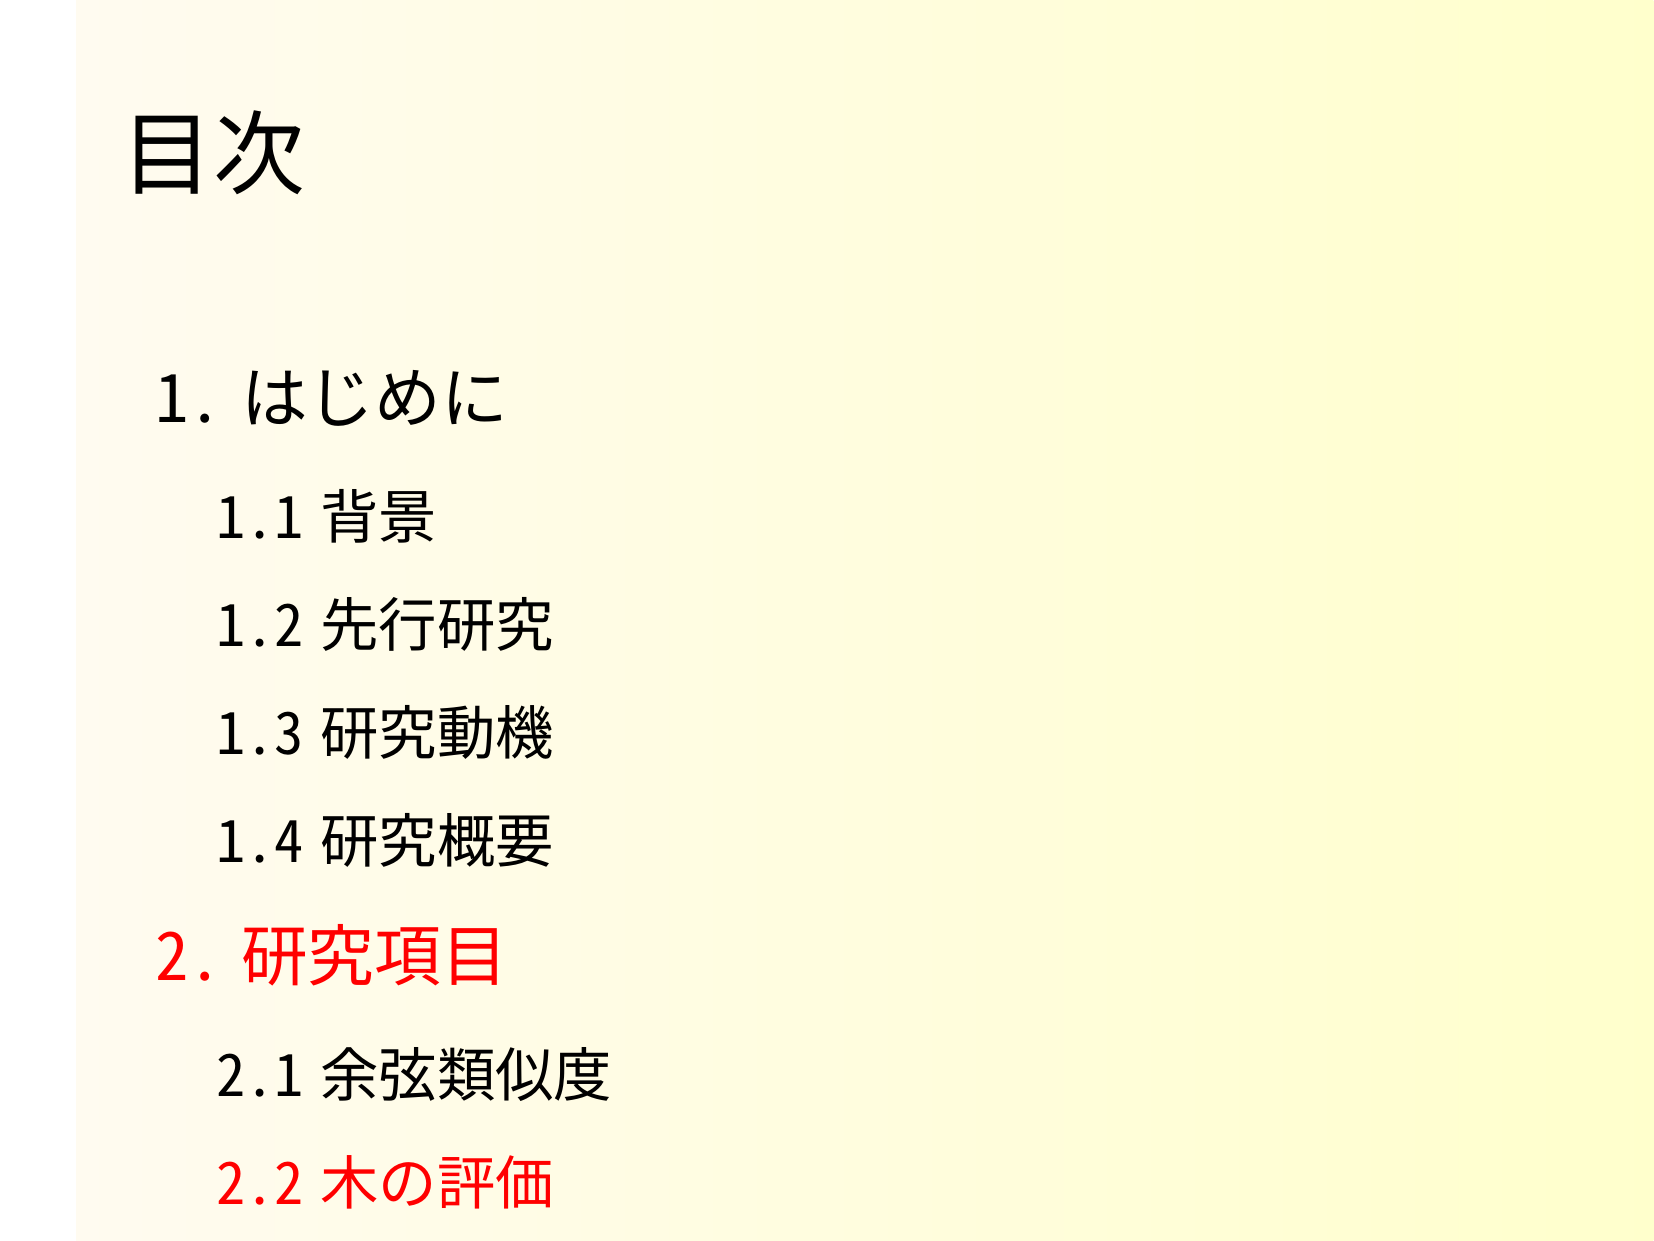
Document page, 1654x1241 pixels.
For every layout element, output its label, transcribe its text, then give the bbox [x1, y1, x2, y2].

title 目次 [121, 43, 1534, 251]
list 1.はじめに 1.1背景 1.2先行研究 1.3研究動機 1.4研究概要 2.研究項目 2.1余弦類似度 2.2木の評価 3.研究結果 4.考察、今後の課題 [121, 344, 1534, 1192]
